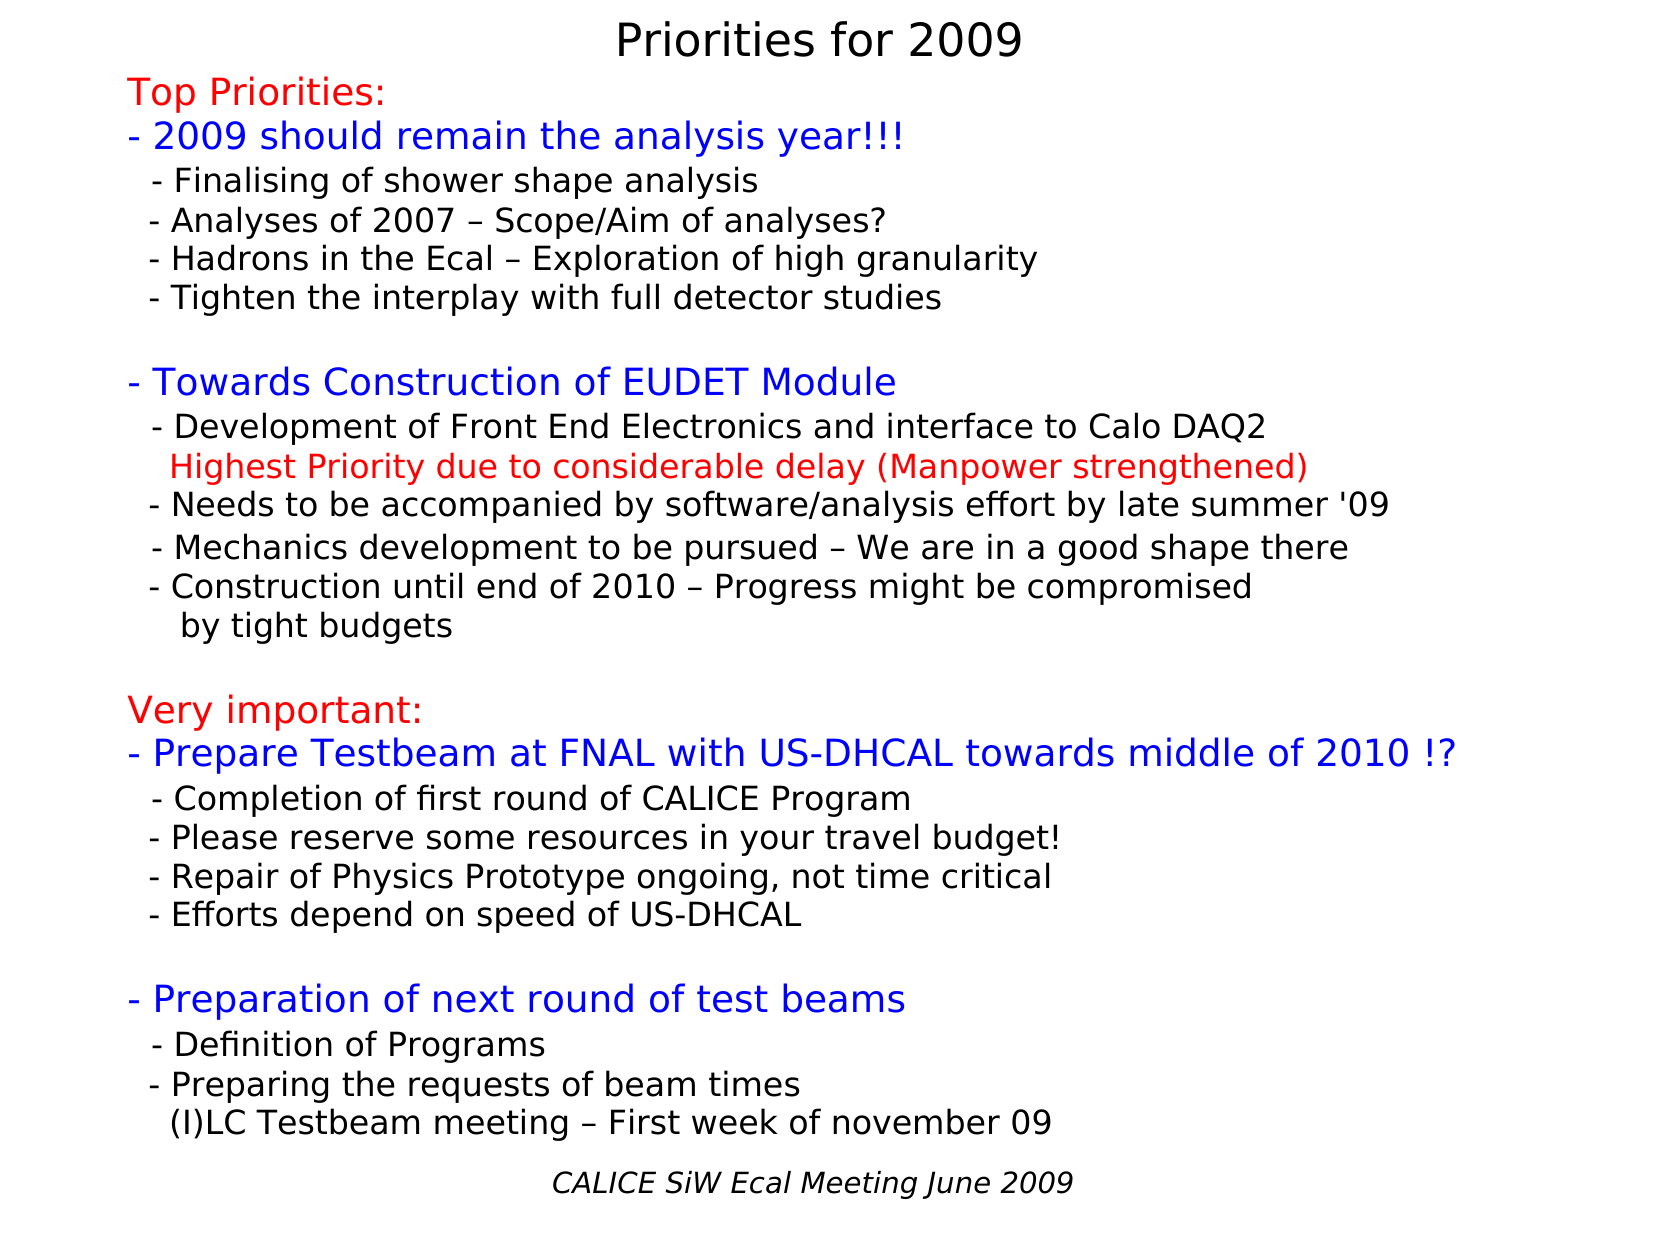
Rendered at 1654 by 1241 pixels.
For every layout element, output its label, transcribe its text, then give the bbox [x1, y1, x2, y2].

text_box Priorities for 2009 [600, 6, 1032, 63]
text_box Top Priorities: - 2009 should remain the analysis year!!! - Finalising of shower shape analysis - Analyses of 2007 – Scope/Aim of analyses? - Hadrons in the Ecal – Exploration of high granularity - Tighten the interplay with full detector studies - Towards Construction of EUDET Module - Development of Front End Electronics and interface to Calo DAQ2 Highest Priority due to considerable delay (Manpower strengthened) - Needs to be accompanied by software/analysis effort by late summer '09 - Mechanics development to be pursued – We are in a good shape there - Construction until end of 2010 – Progress might be compromised by tight budgets Very important: - Prepare Testbeam at FNAL with US-DHCAL towards middle of 2010 !? - Completion of first round of CALICE Program - Please reserve some resources in your travel budget! - Repair of Physics Prototype ongoing, not time critical - Efforts depend on speed of US-DHCAL - Preparation of next round of test beams - Definition of Programs - Preparing the requests of beam times (I)LC Testbeam meeting – First week of november 09 [112, 63, 1445, 1150]
